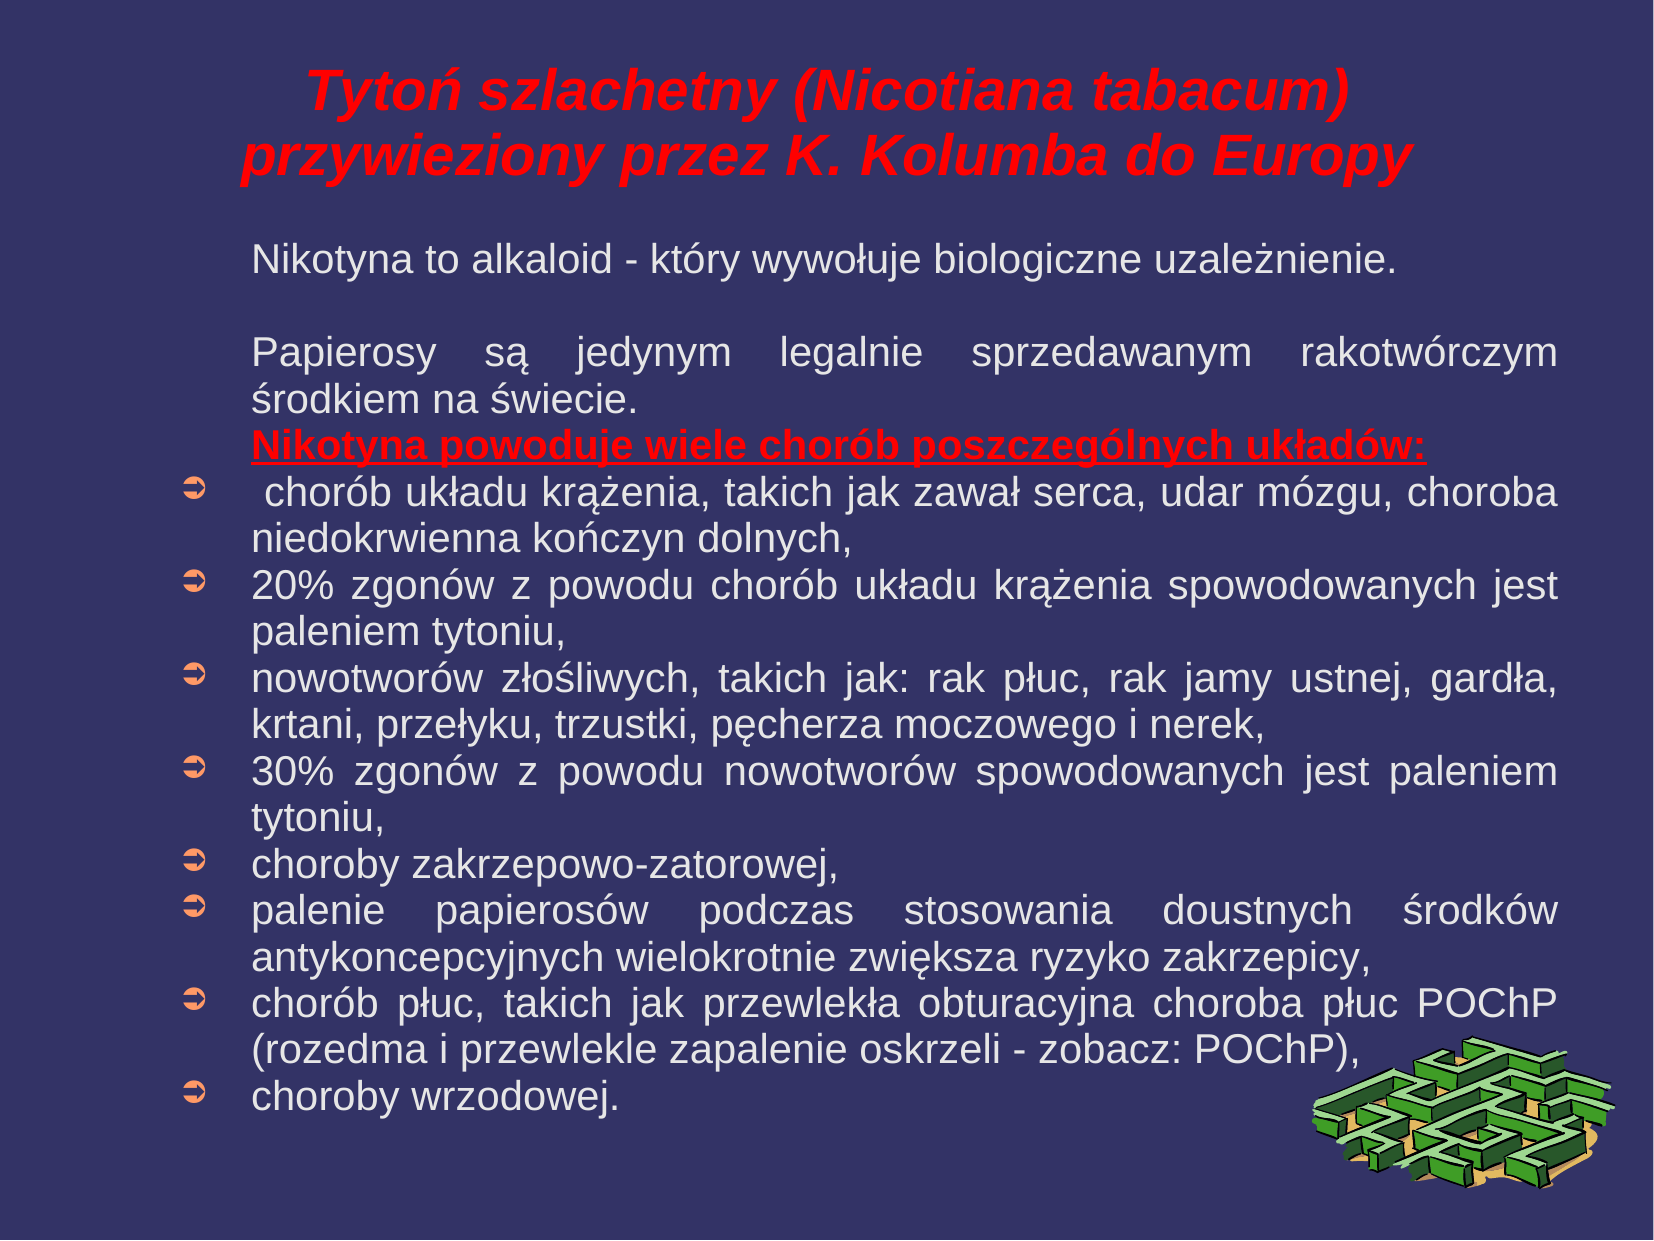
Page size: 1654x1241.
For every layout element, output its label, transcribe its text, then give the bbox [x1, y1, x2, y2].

list Nikotyna to alkaloid - który wywołuje biologiczne uzależnienie. Papierosy są jedynym legalnie sprzedawanym rakotwórczym środkiem na świecie. Nikotyna powoduje wiele chorób poszczególnych układów: chorób układu krążenia, takich jak zawał serca, udar mózgu, choroba niedokrwienna kończyn dolnych, 20% zgonów z powodu chorób układu krążenia spowodowanych jest paleniem tytoniu, nowotworów złośliwych, takich jak: rak płuc, rak jamy ustnej, gardła, krtani, przełyku, trzustki, pęcherza moczowego i nerek, 30% zgonów z powodu nowotworów spowodowanych jest paleniem tytoniu, choroby zakrzepowo-zatorowej, palenie papierosów podczas stosowania doustnych środków antykoncepcyjnych wielokrotnie zwiększa ryzyko zakrzepicy, chorób płuc, takich jak przewlekła obturacyjna choroba płuc POChP (rozedma i przewlekle zapalenie oskrzeli - zobacz: POChP), choroby wrzodowej. [168, 236, 1560, 1241]
title Tytoń szlachetny (Nicotiana tabacum) przywieziony przez K. Kolumba do Europy [121, 19, 1534, 227]
